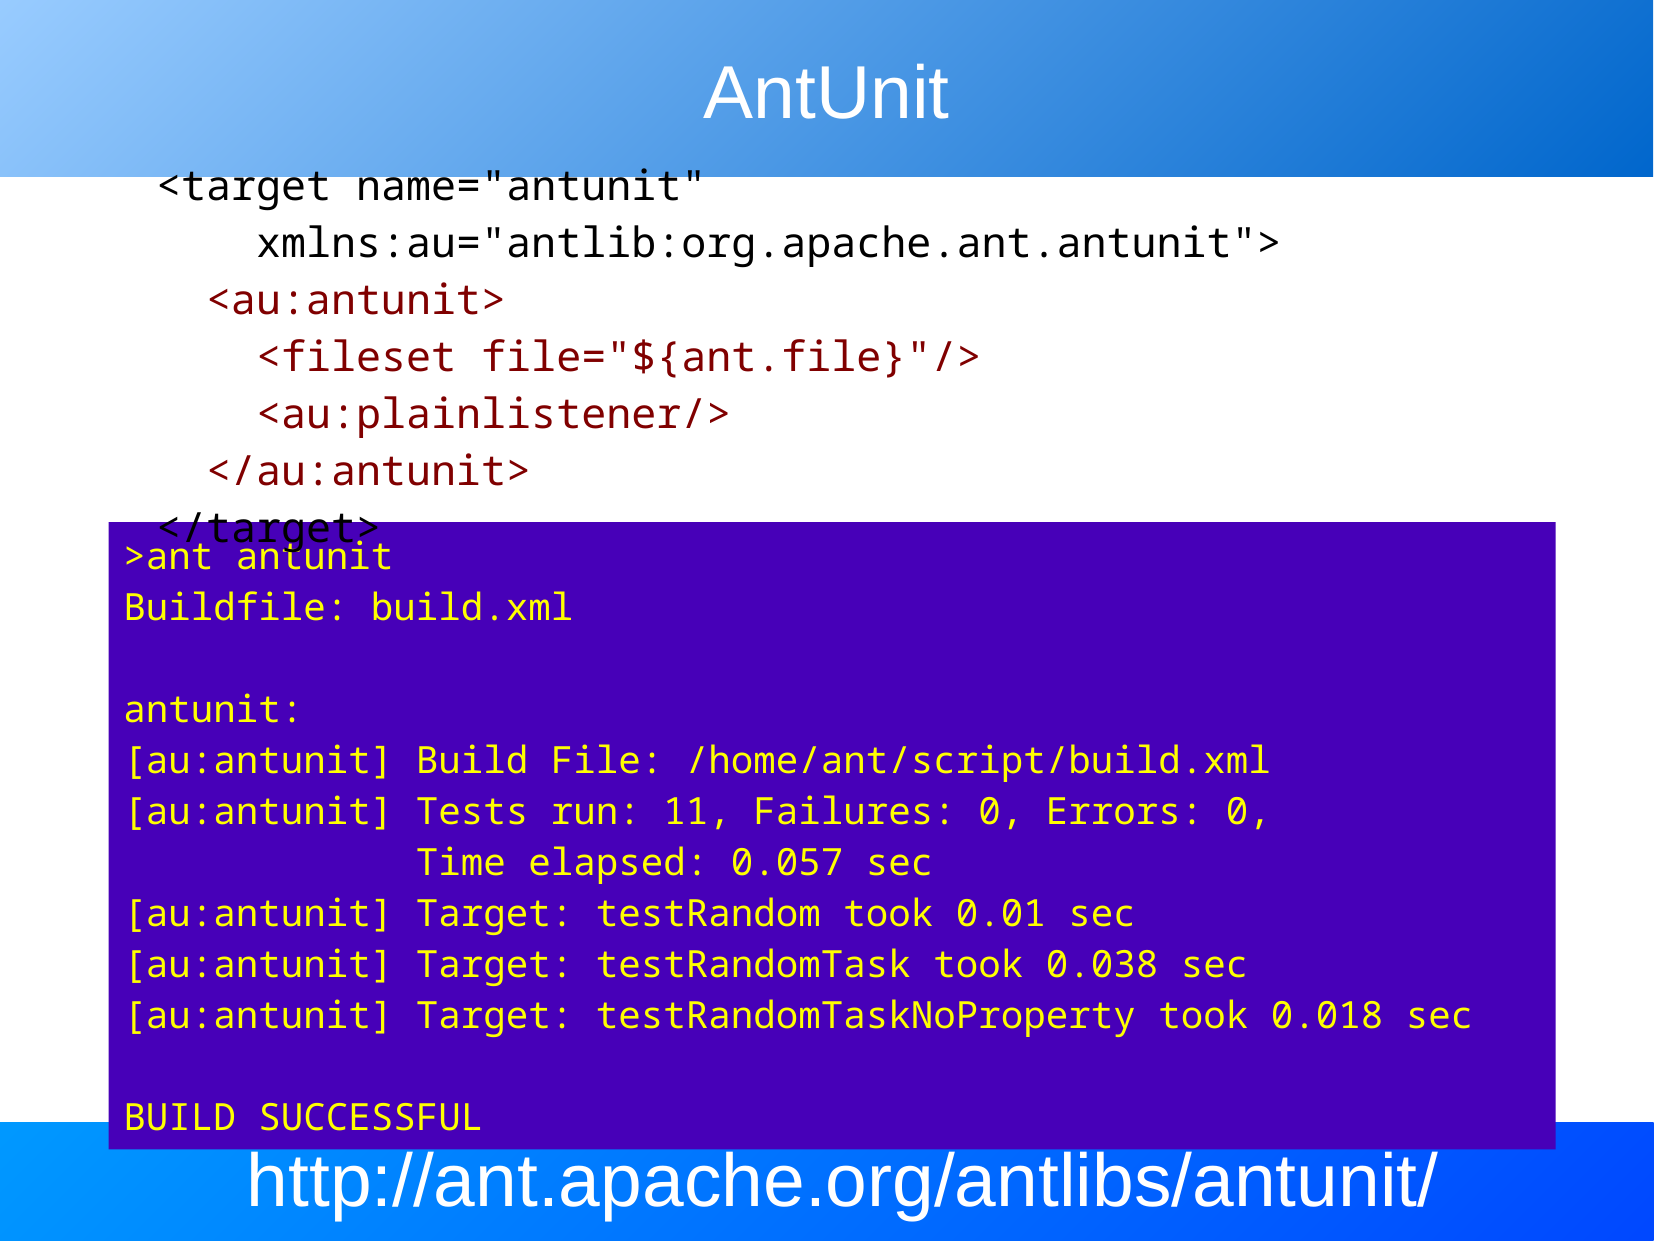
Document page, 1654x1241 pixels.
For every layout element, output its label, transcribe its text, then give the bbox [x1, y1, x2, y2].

title AntUnit [82, 22, 1571, 163]
text_box >ant antunit Buildfile: build.xml antunit: [au:antunit] Build File: /home/ant/script/build.xml [au:antunit] Tests run: 11, Failures: 0, Errors: 0, Time elapsed: 0.057 sec [au:antunit] Target: testRandom took 0.01 sec [au:antunit] Target: testRandomTask took 0.038 sec [au:antunit] Target: testRandomTaskNoProperty took 0.018 sec BUILD SUCCESSFUL [108, 585, 1556, 1087]
text_box <target name="antunit" xmlns:au="antlib:org.apache.ant.antunit"> <au:antunit> <fileset file="${ant.file}"/> <au:plainlistener/> </au:antunit> </target> [141, 192, 1589, 518]
title http://ant.apache.org/antlibs/antunit/ [179, 1136, 1506, 1225]
